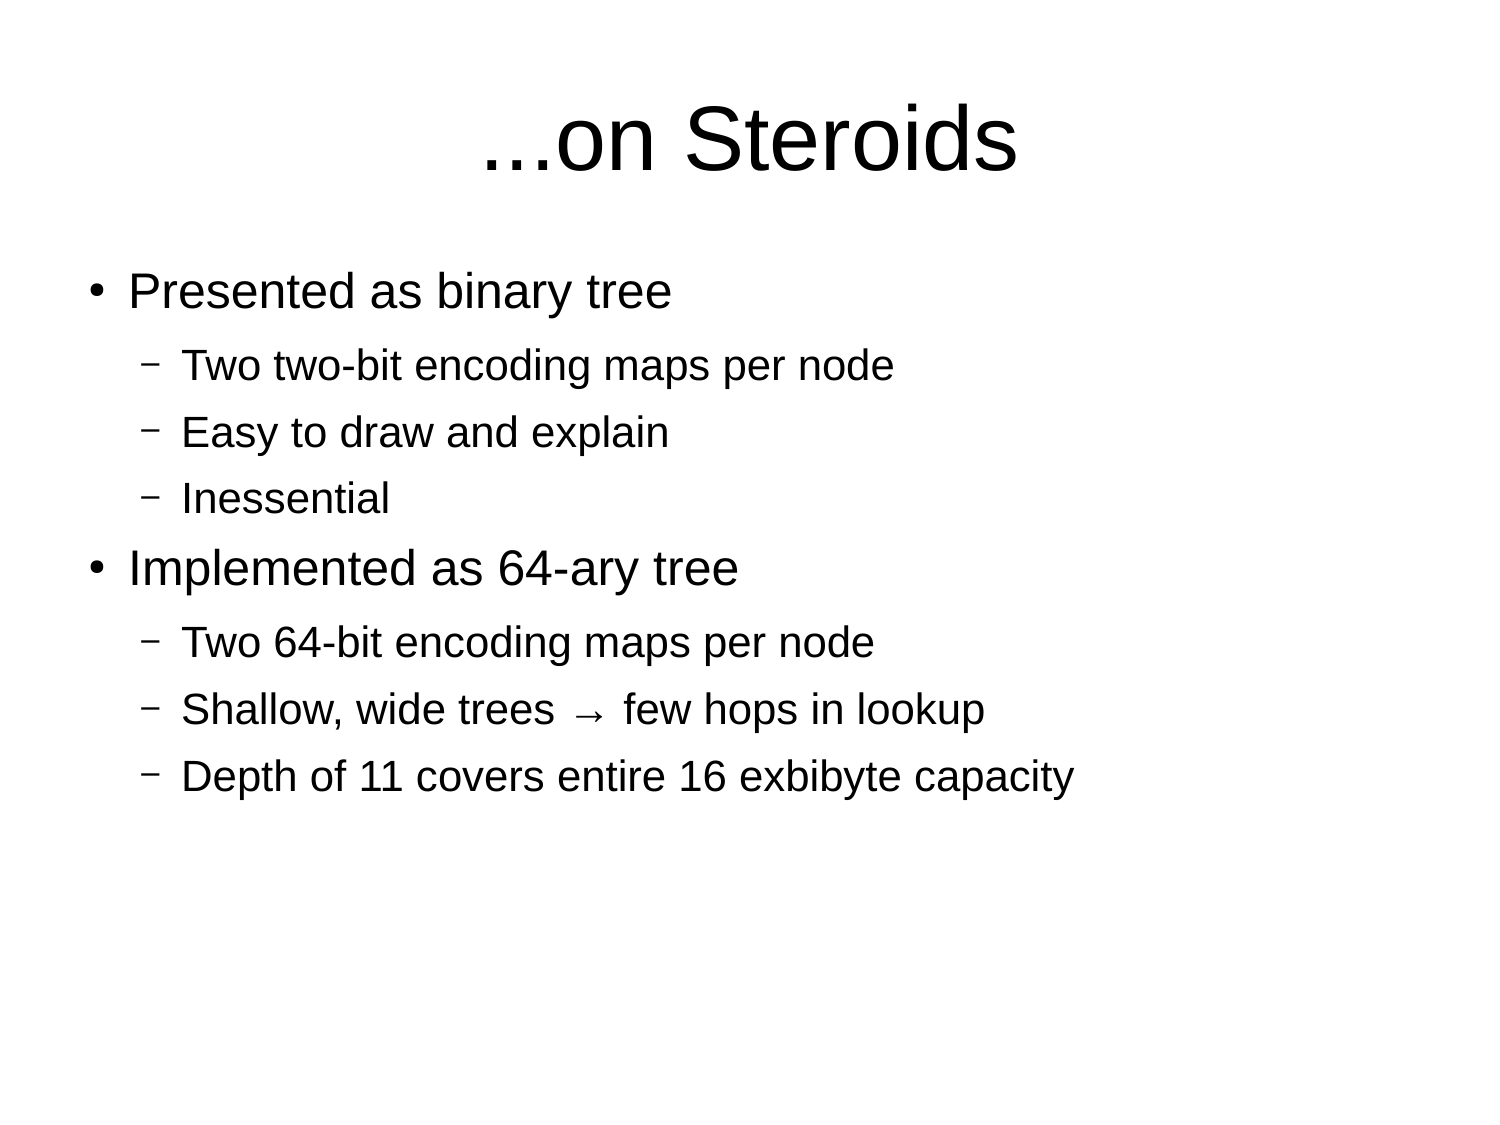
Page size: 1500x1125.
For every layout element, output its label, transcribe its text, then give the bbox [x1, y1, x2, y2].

list Presented as binary tree Two two-bit encoding maps per node Easy to draw and explain Inessential Implemented as 64-ary tree Two 64-bit encoding maps per node Shallow, wide trees → few hops in lookup Depth of 11 covers entire 16 exbibyte capacity [75, 263, 1425, 916]
title ...on Steroids [75, 44, 1425, 233]
